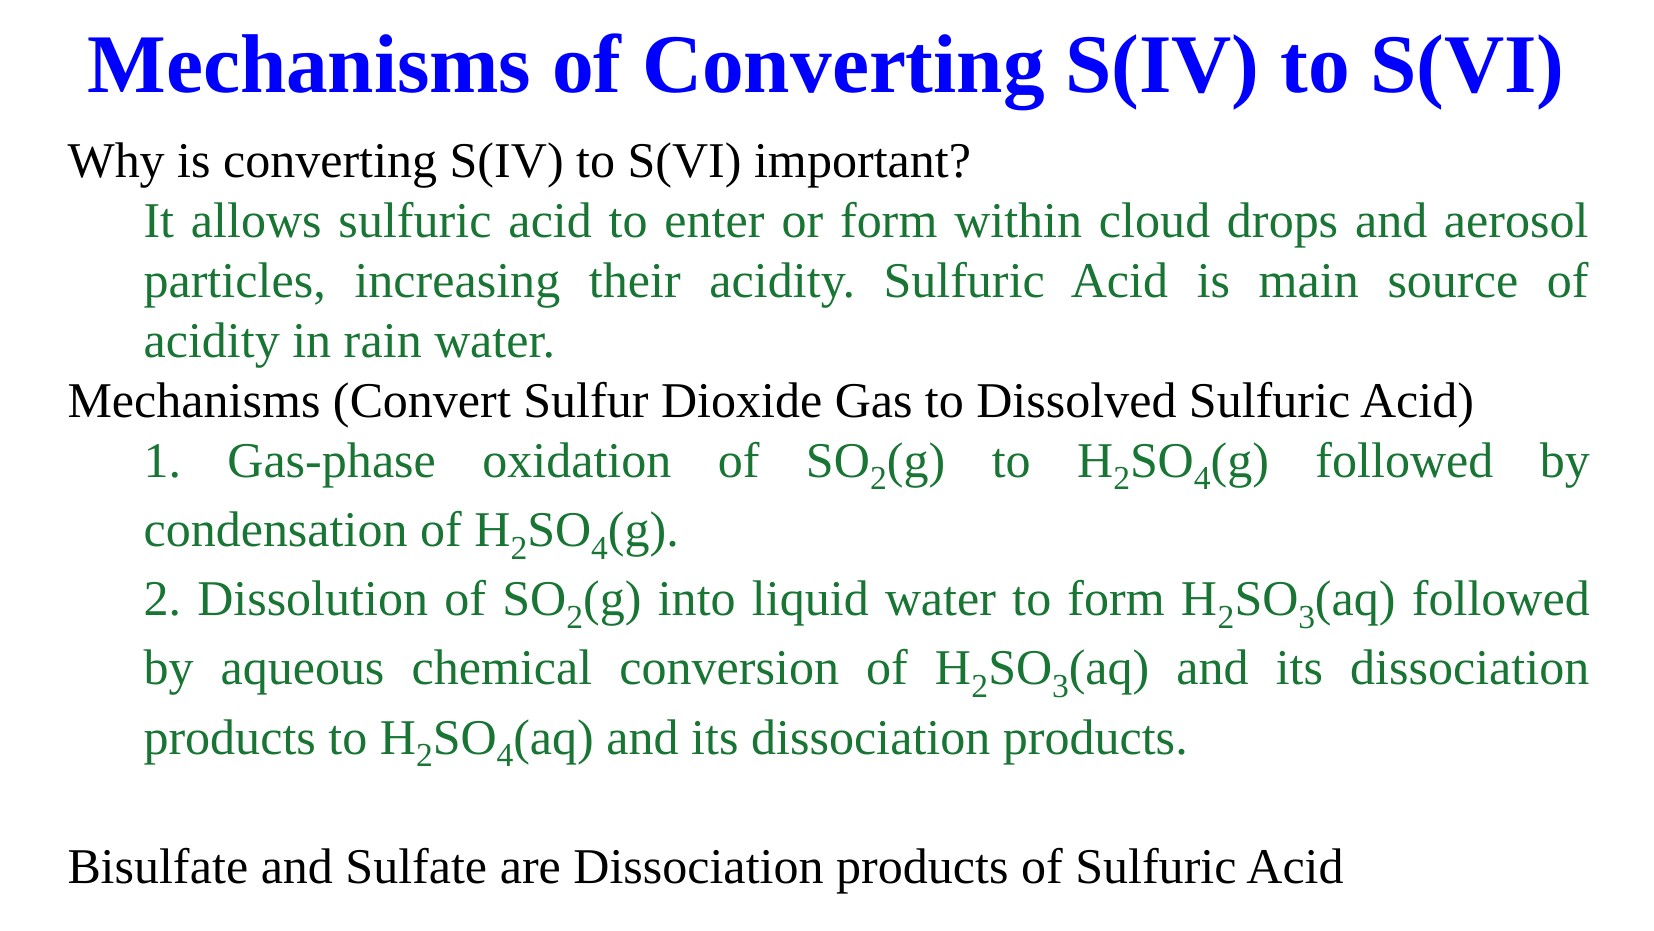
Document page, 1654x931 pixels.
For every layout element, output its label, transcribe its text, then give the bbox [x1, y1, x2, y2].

title Mechanisms of Converting S(IV) to S(VI) [0, 0, 1654, 121]
text_box Why is converting S(IV) to S(VI) important? It allows sulfuric acid to enter or form within cloud drops and aerosol particles, increasing their acidity. Sulfuric Acid is main source of acidity in rain water. Mechanisms (Convert Sulfur Dioxide Gas to Dissolved Sulfuric Acid) 1. Gas-phase oxidation of SO2(g) to H2SO4(g) followed by condensation of H2SO4(g). 2. Dissolution of SO2(g) into liquid water to form H2SO3(aq) followed by aqueous chemical conversion of H2SO3(aq) and its dissociation products to H2SO4(aq) and its dissociation products. Bisulfate and Sulfate are Dissociation products of Sulfuric Acid [52, 120, 1606, 901]
